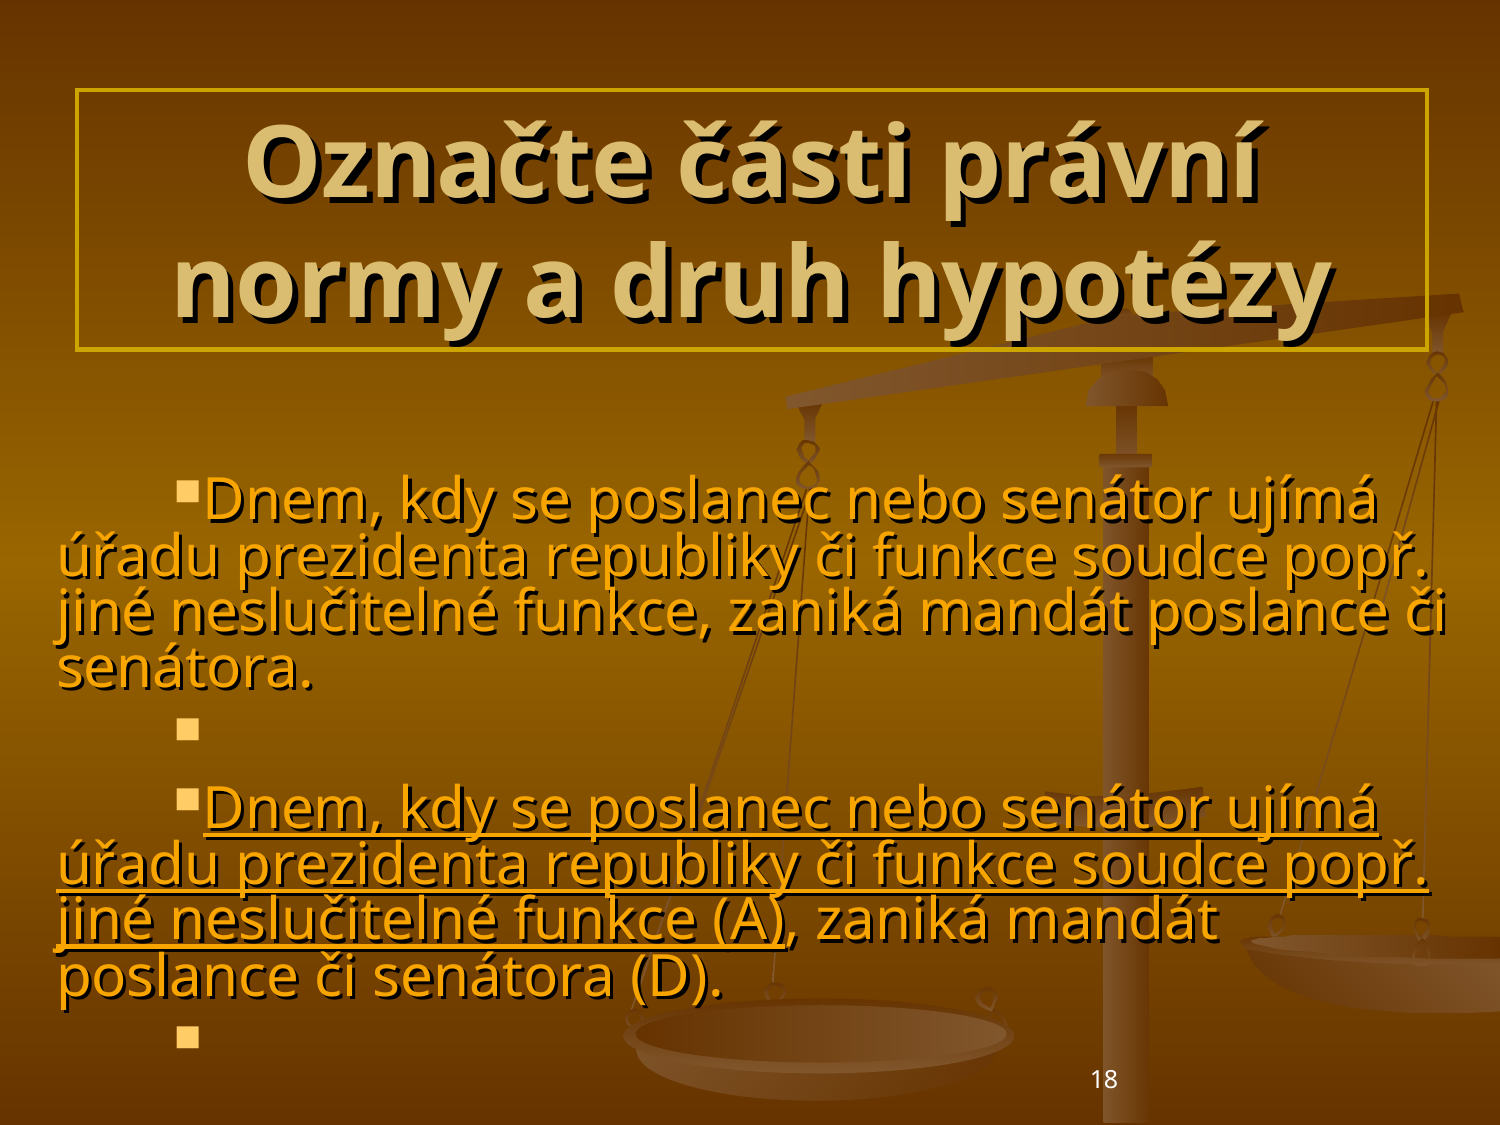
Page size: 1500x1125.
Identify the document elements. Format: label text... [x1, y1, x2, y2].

list Dnem, kdy se poslanec nebo senátor ujímá úřadu prezidenta republiky či funkce soudce popř. jiné neslučitelné funkce, zaniká mandát poslance či senátora. Dnem, kdy se poslanec nebo senátor ujímá úřadu prezidenta republiky či funkce soudce popř. jiné neslučitelné funkce (A), zaniká mandát poslance či senátora (D). [41, 467, 1471, 1103]
title Označte části právní normy a druh hypotézy [76, 90, 1427, 350]
